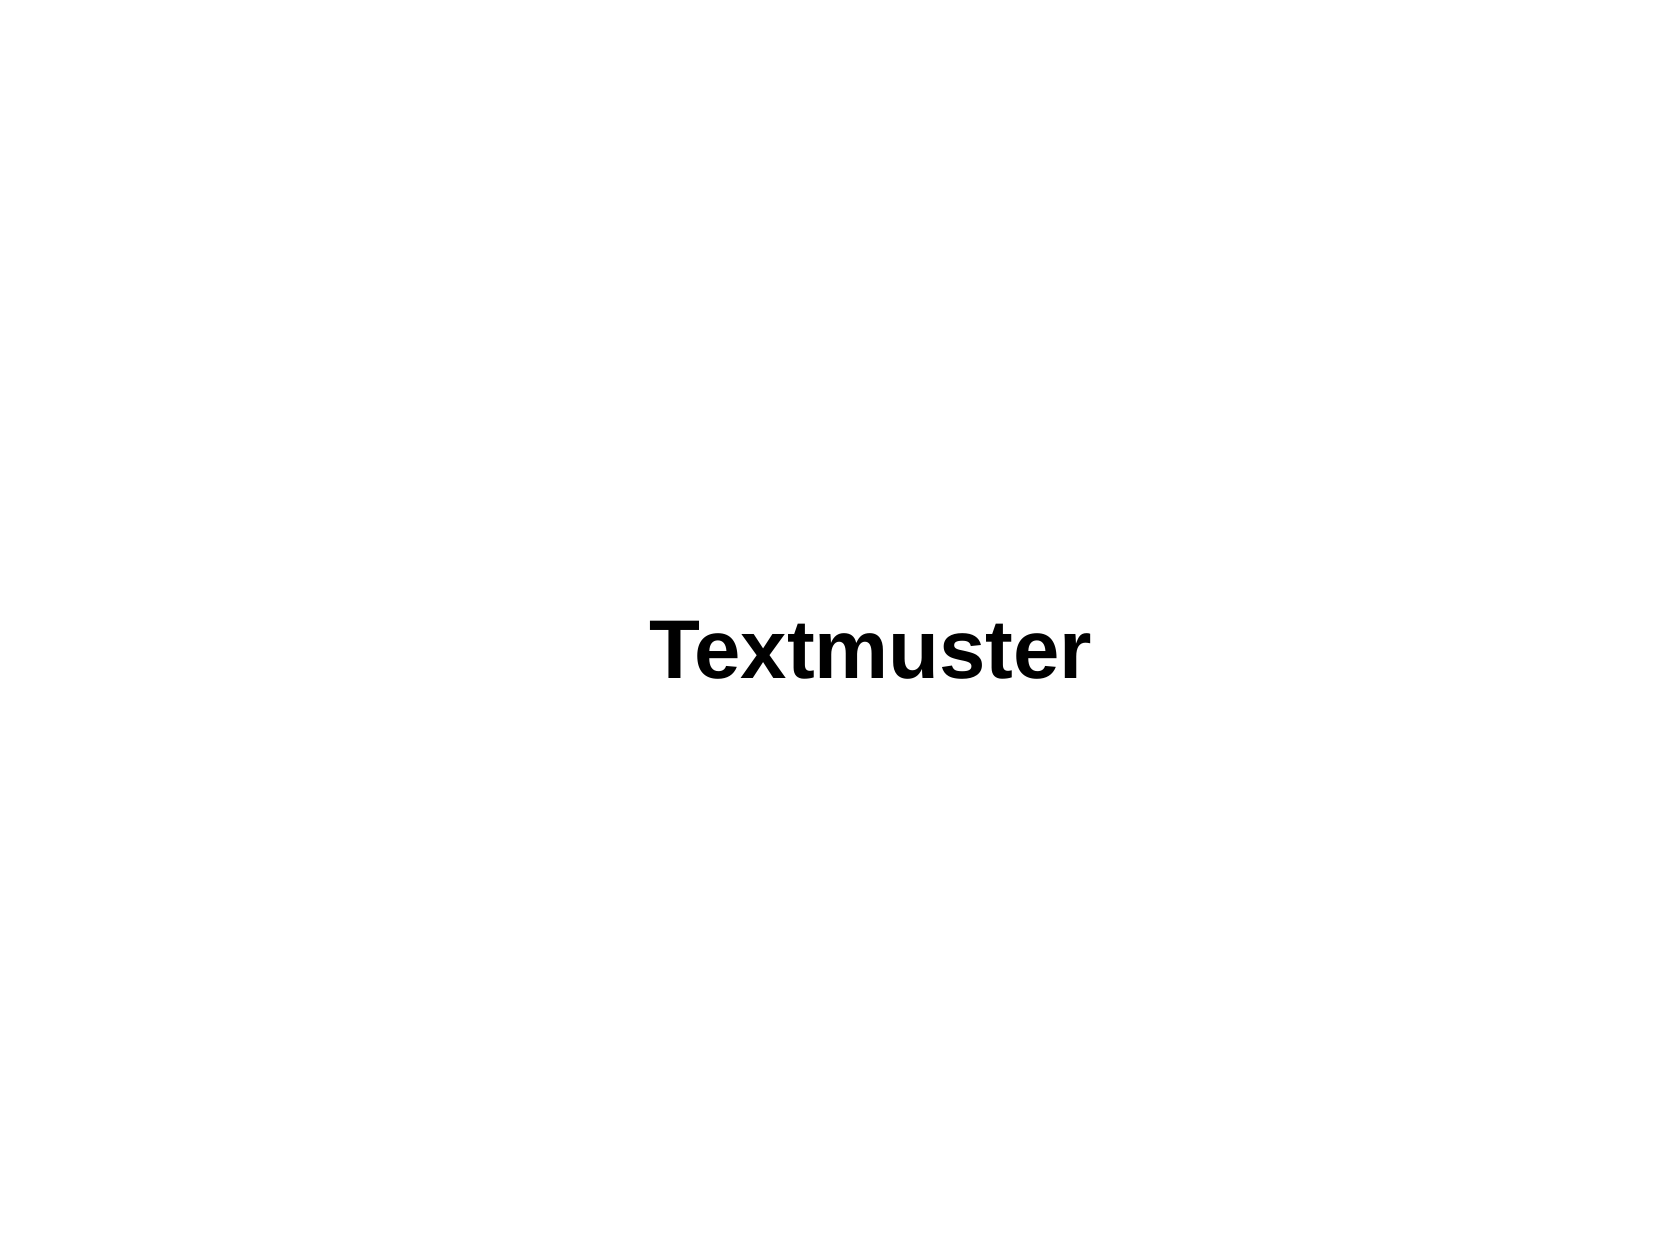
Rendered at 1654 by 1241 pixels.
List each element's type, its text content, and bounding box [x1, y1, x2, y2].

text_box Textmuster [118, 549, 1625, 658]
